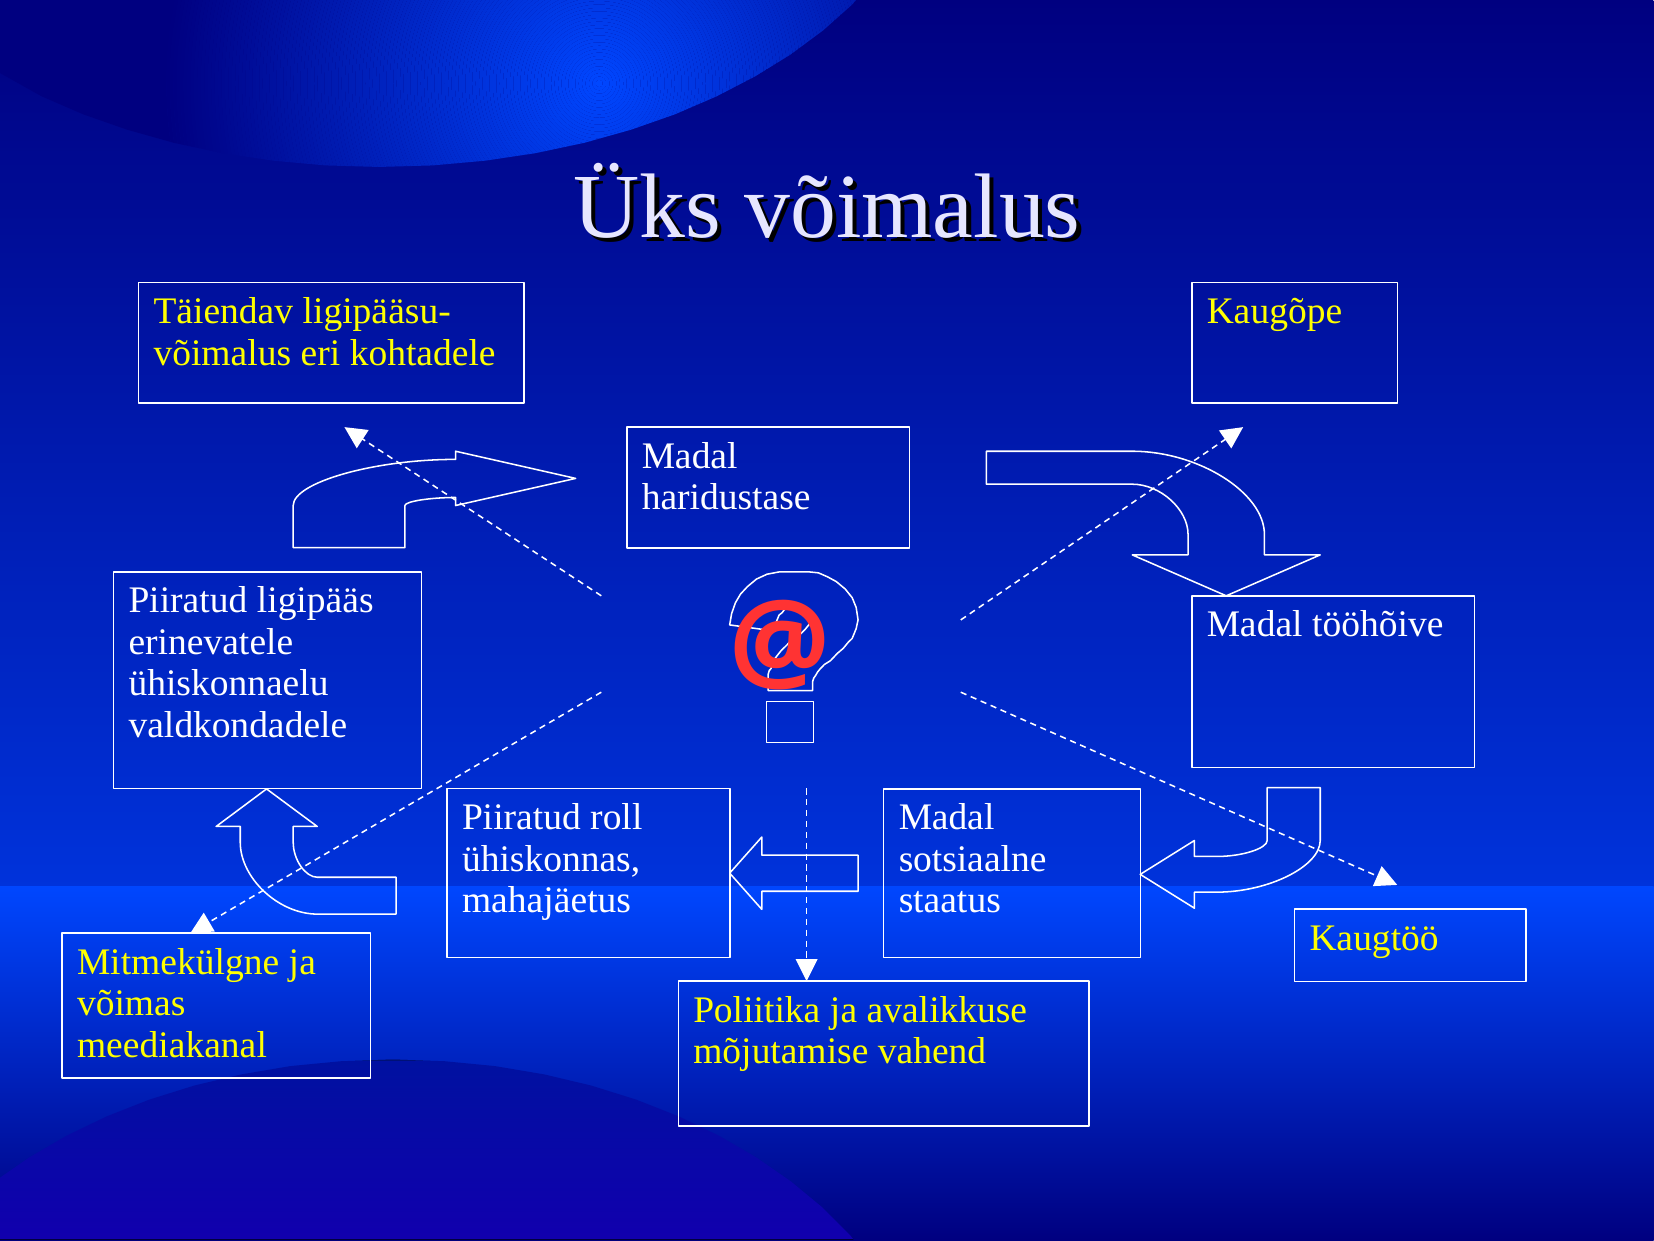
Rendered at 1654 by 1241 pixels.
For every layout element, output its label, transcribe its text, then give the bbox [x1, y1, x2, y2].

text_box Piiratud roll ühiskonnas, mahajäetus [447, 788, 730, 958]
text_box Madal haridustase [626, 427, 910, 548]
title Üks võimalus [121, 102, 1534, 311]
text_box @ [729, 559, 916, 815]
text_box Kaugõpe [1191, 282, 1398, 404]
text_box Kaugtöö [1294, 909, 1526, 982]
text_box Täiendav ligipääsu-võimalus eri kohtadele [138, 282, 524, 404]
text_box Madal sotsiaalne staatus [883, 788, 1141, 958]
text_box Mitmekülgne ja võimas meediakanal [62, 933, 371, 1078]
text_box Poliitika ja avalikkuse mõjutamise vahend [678, 981, 1090, 1126]
text_box Madal tööhõive [1191, 595, 1475, 768]
text_box Piiratud ligipääs erinevatele ühiskonnaelu valdkondadele [113, 571, 422, 789]
